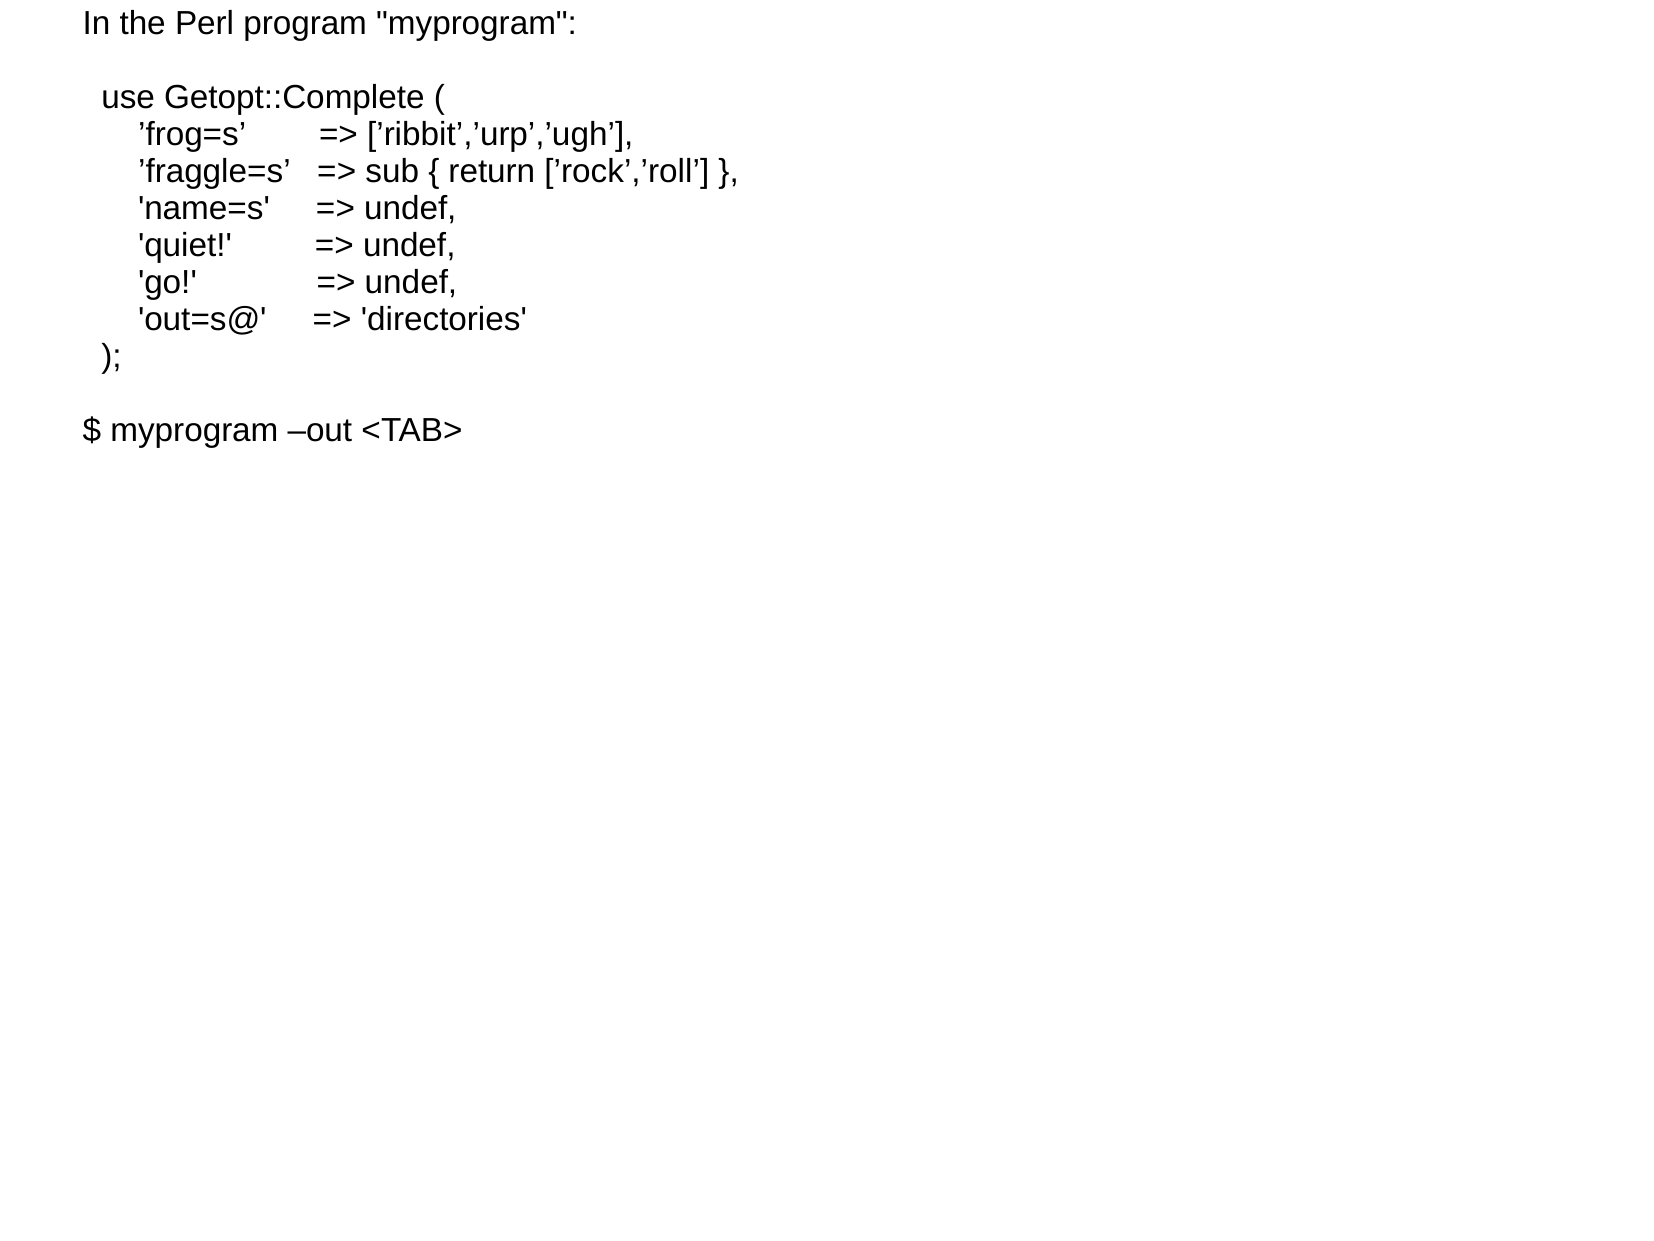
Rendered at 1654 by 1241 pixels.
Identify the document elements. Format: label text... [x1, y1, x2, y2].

subtitle In the Perl program "myprogram": use Getopt::Complete ( ’frog=s’ => [’ribbit’,’urp’,’ugh’], ’fraggle=s’ => sub { return [’rock’,’roll’] }, 'name=s' => undef, 'quiet!' => undef, 'go!' => undef, 'out=s@' => 'directories' ); $ myprogram –out <TAB> [82, 4, 1571, 1064]
